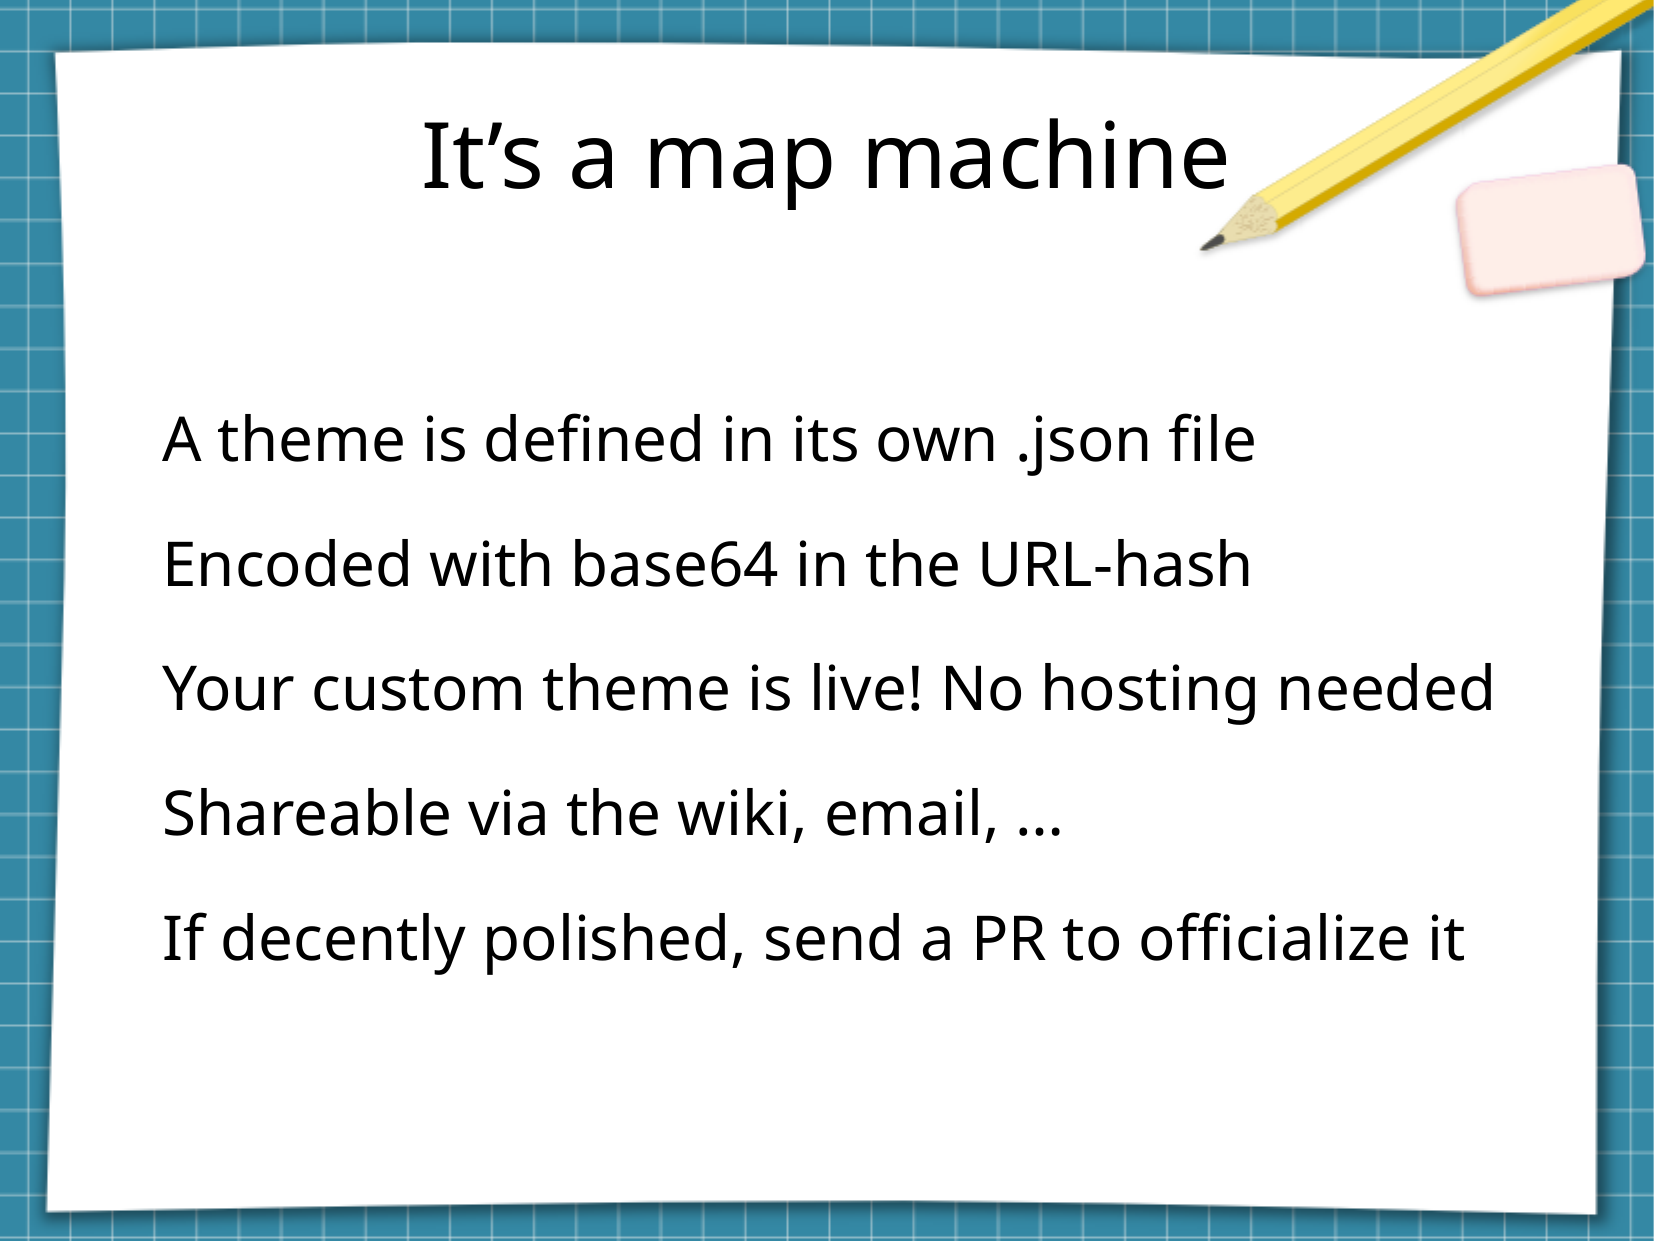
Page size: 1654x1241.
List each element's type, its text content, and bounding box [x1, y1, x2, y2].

list A theme is defined in its own .json file Encoded with base64 in the URL-hash Your custom theme is live! No hosting needed Shareable via the wiki, email, … If decently polished, send a PR to officialize it [82, 270, 1571, 991]
title It’s a map machine [82, 49, 1571, 257]
picture [0, 0, 1654, 1241]
